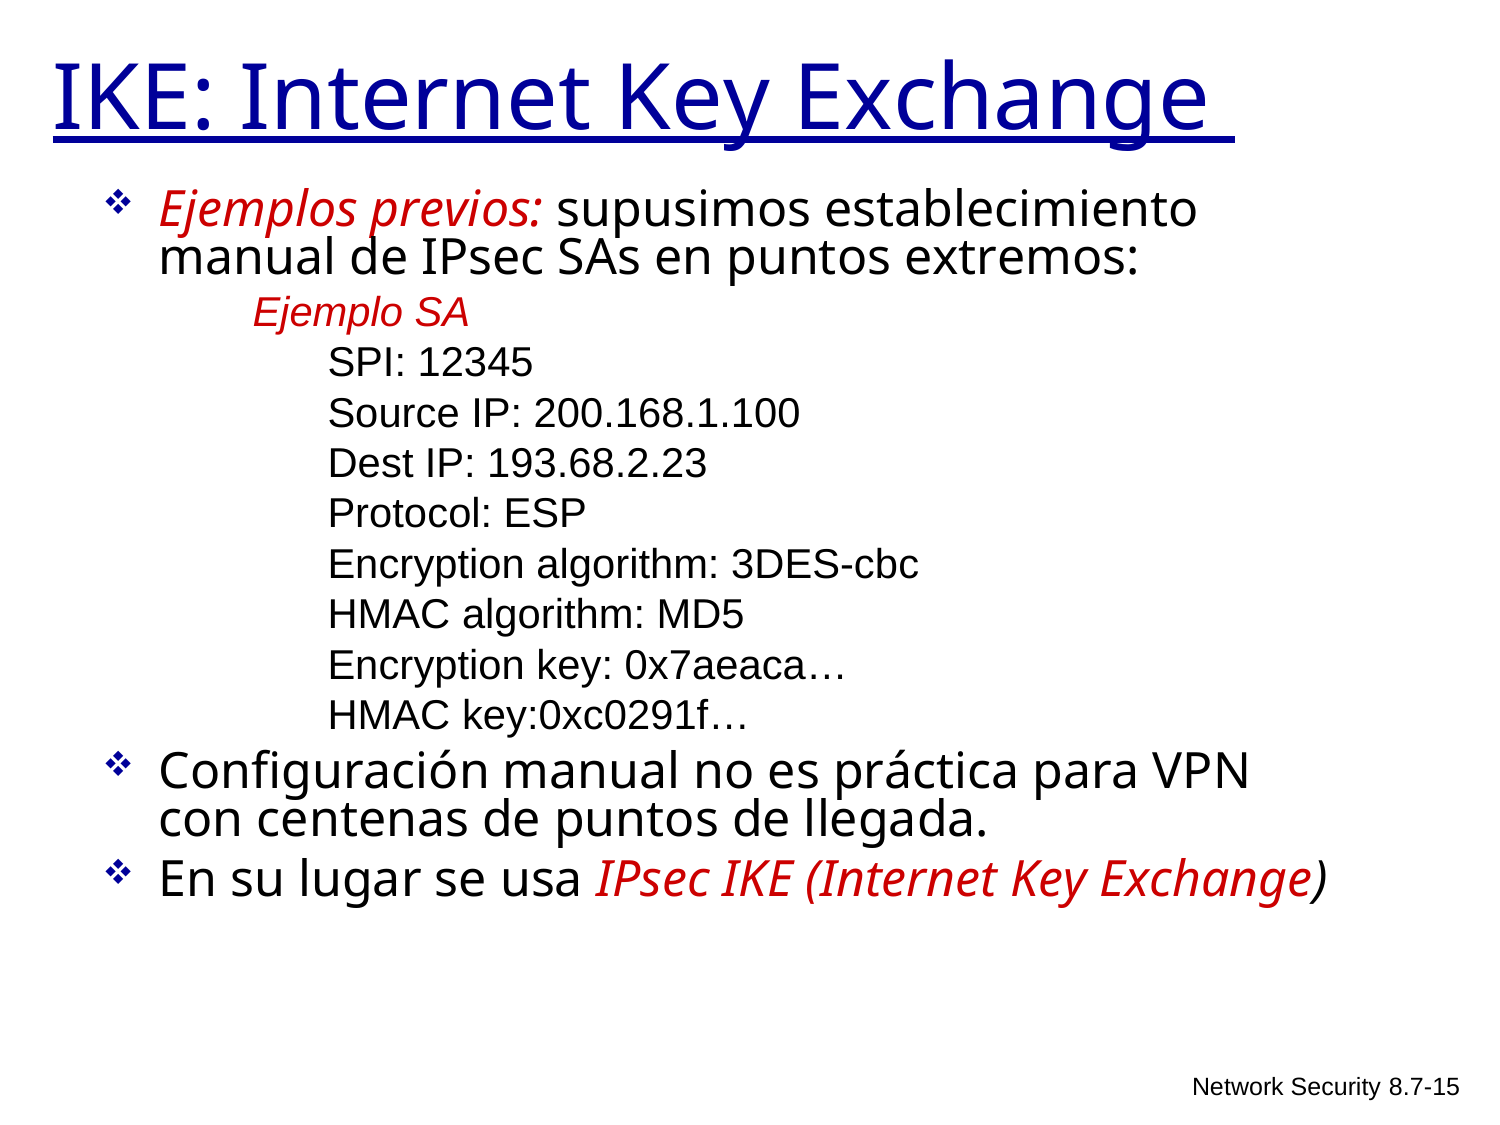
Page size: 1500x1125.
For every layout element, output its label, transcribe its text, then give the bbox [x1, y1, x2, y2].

title IKE: Internet Key Exchange [37, 19, 1457, 166]
list Ejemplos previos: supusimos establecimiento manual de IPsec SAs en puntos extremos: Ejemplo SA SPI: 12345 Source IP: 200.168.1.100 Dest IP: 193.68.2.23 Protocol: ESP Encryption algorithm: 3DES-cbc HMAC algorithm: MD5 Encryption key: 0x7aeaca… HMAC key:0xc0291f… Configuración manual no es práctica para VPN con centenas de puntos de llegada. En su lugar se usa IPsec IKE (Internet Key Exchange) [87, 180, 1363, 1026]
text_box Network Security [762, 1062, 1397, 1114]
